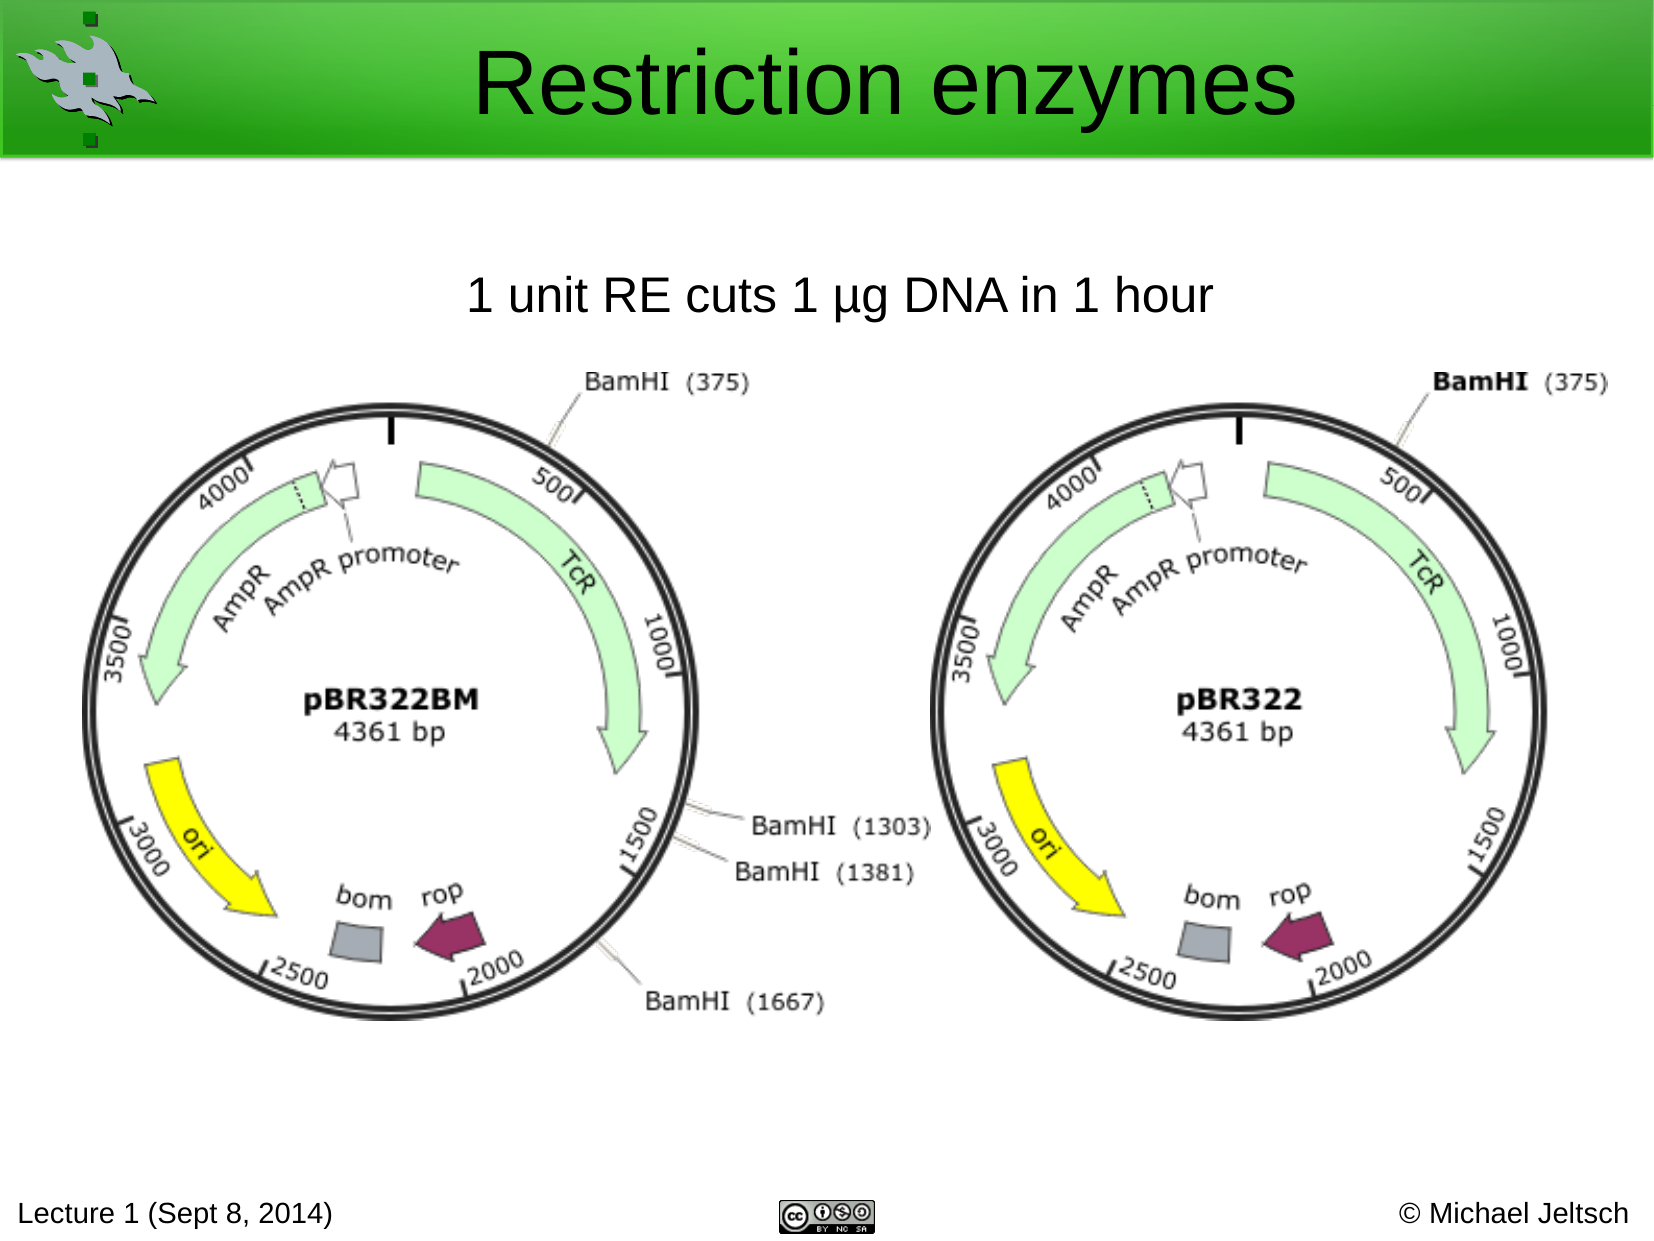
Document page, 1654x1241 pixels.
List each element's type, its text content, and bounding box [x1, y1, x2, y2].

text_box 1 unit RE cuts 1 µg DNA in 1 hour [451, 259, 1244, 331]
picture [82, 372, 1608, 1021]
picture [779, 1200, 875, 1234]
title Restriction enzymes [200, 11, 1571, 154]
